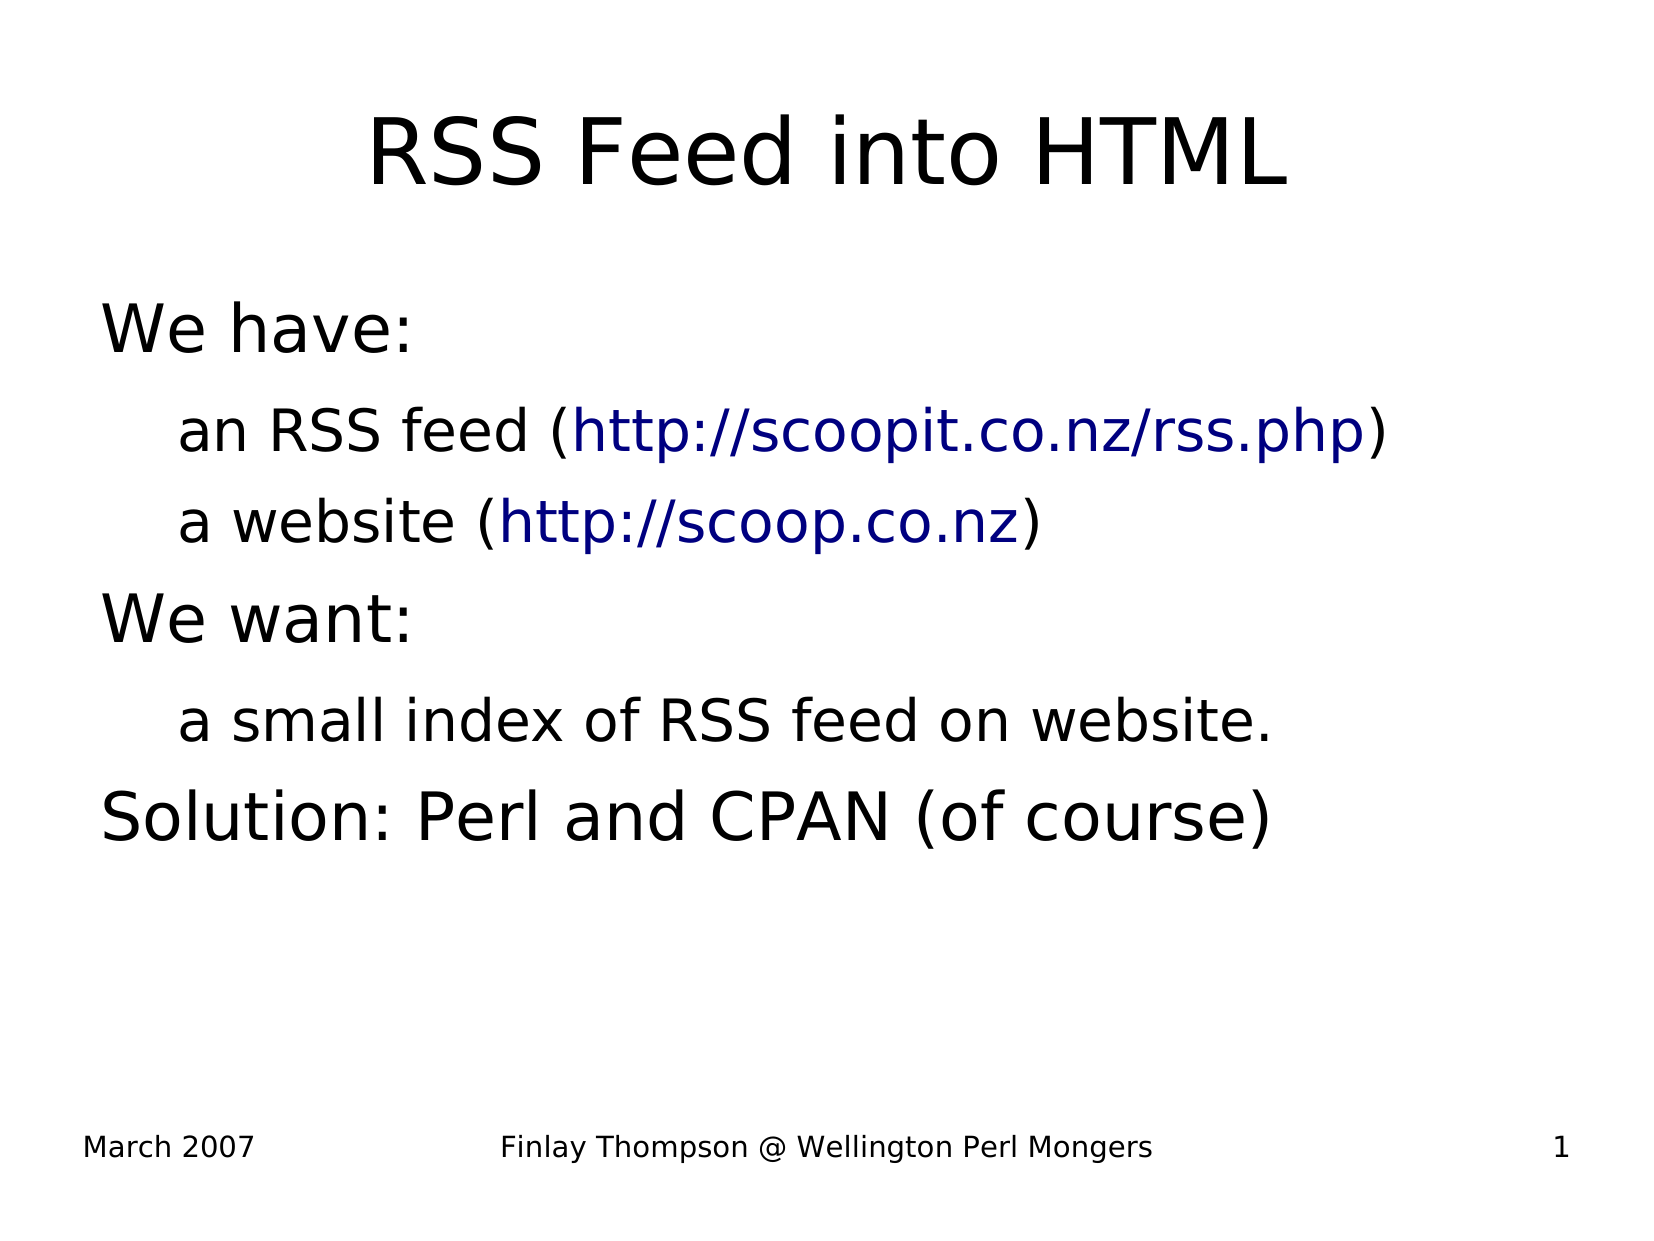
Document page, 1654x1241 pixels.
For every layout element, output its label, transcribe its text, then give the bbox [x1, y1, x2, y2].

title RSS Feed into HTML [82, 49, 1571, 257]
list We have: an RSS feed (http://scoopit.co.nz/rss.php) a website (http://scoop.co.nz) We want: a small index of RSS feed on website. Solution: Perl and CPAN (of course) [82, 290, 1571, 1109]
